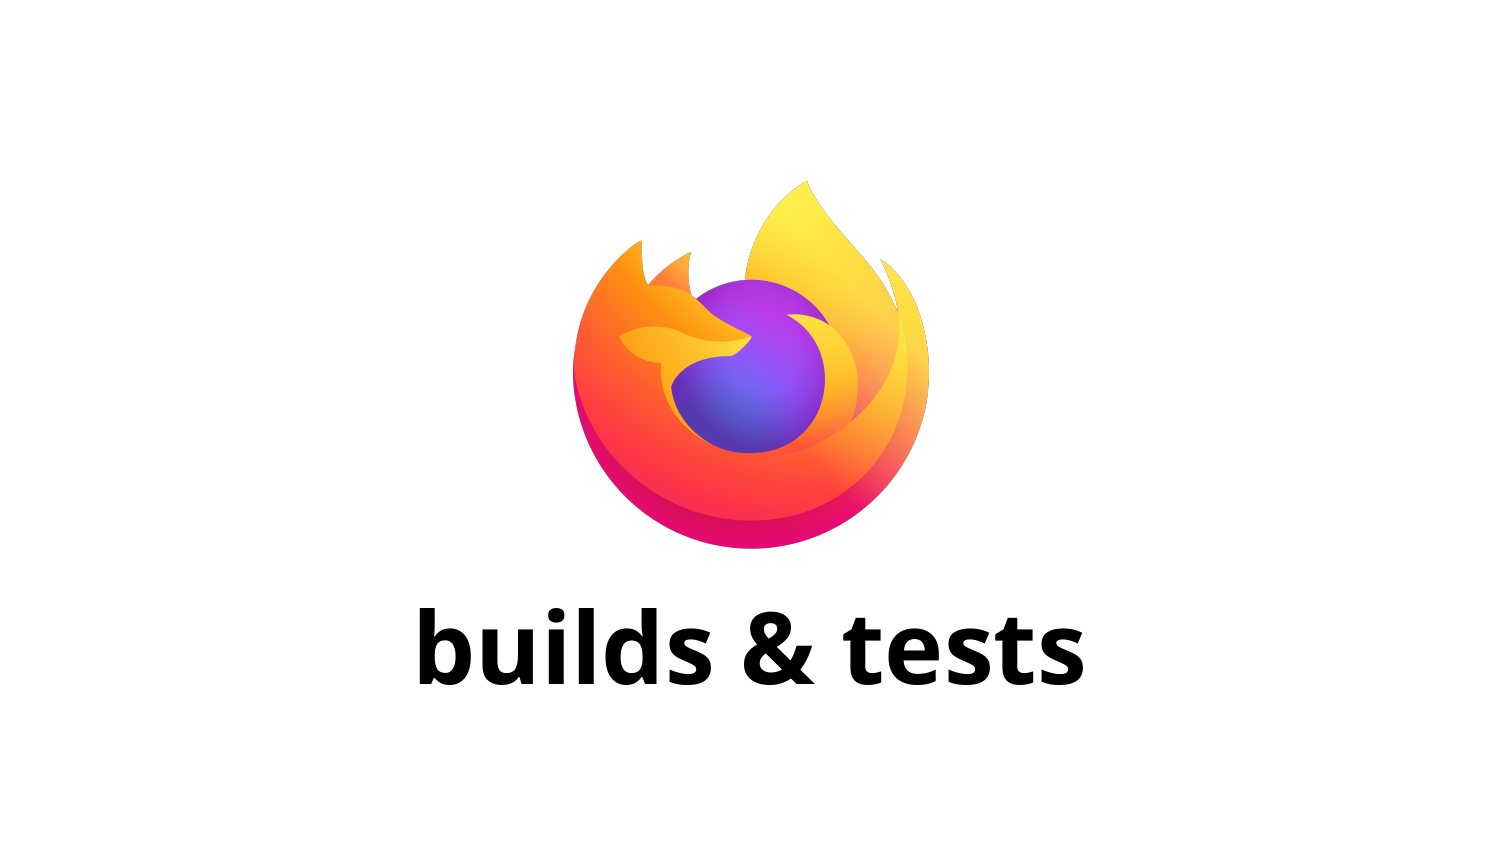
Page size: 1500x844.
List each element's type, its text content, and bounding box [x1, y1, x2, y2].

title builds & tests [51, 575, 1449, 714]
picture [550, 181, 950, 558]
